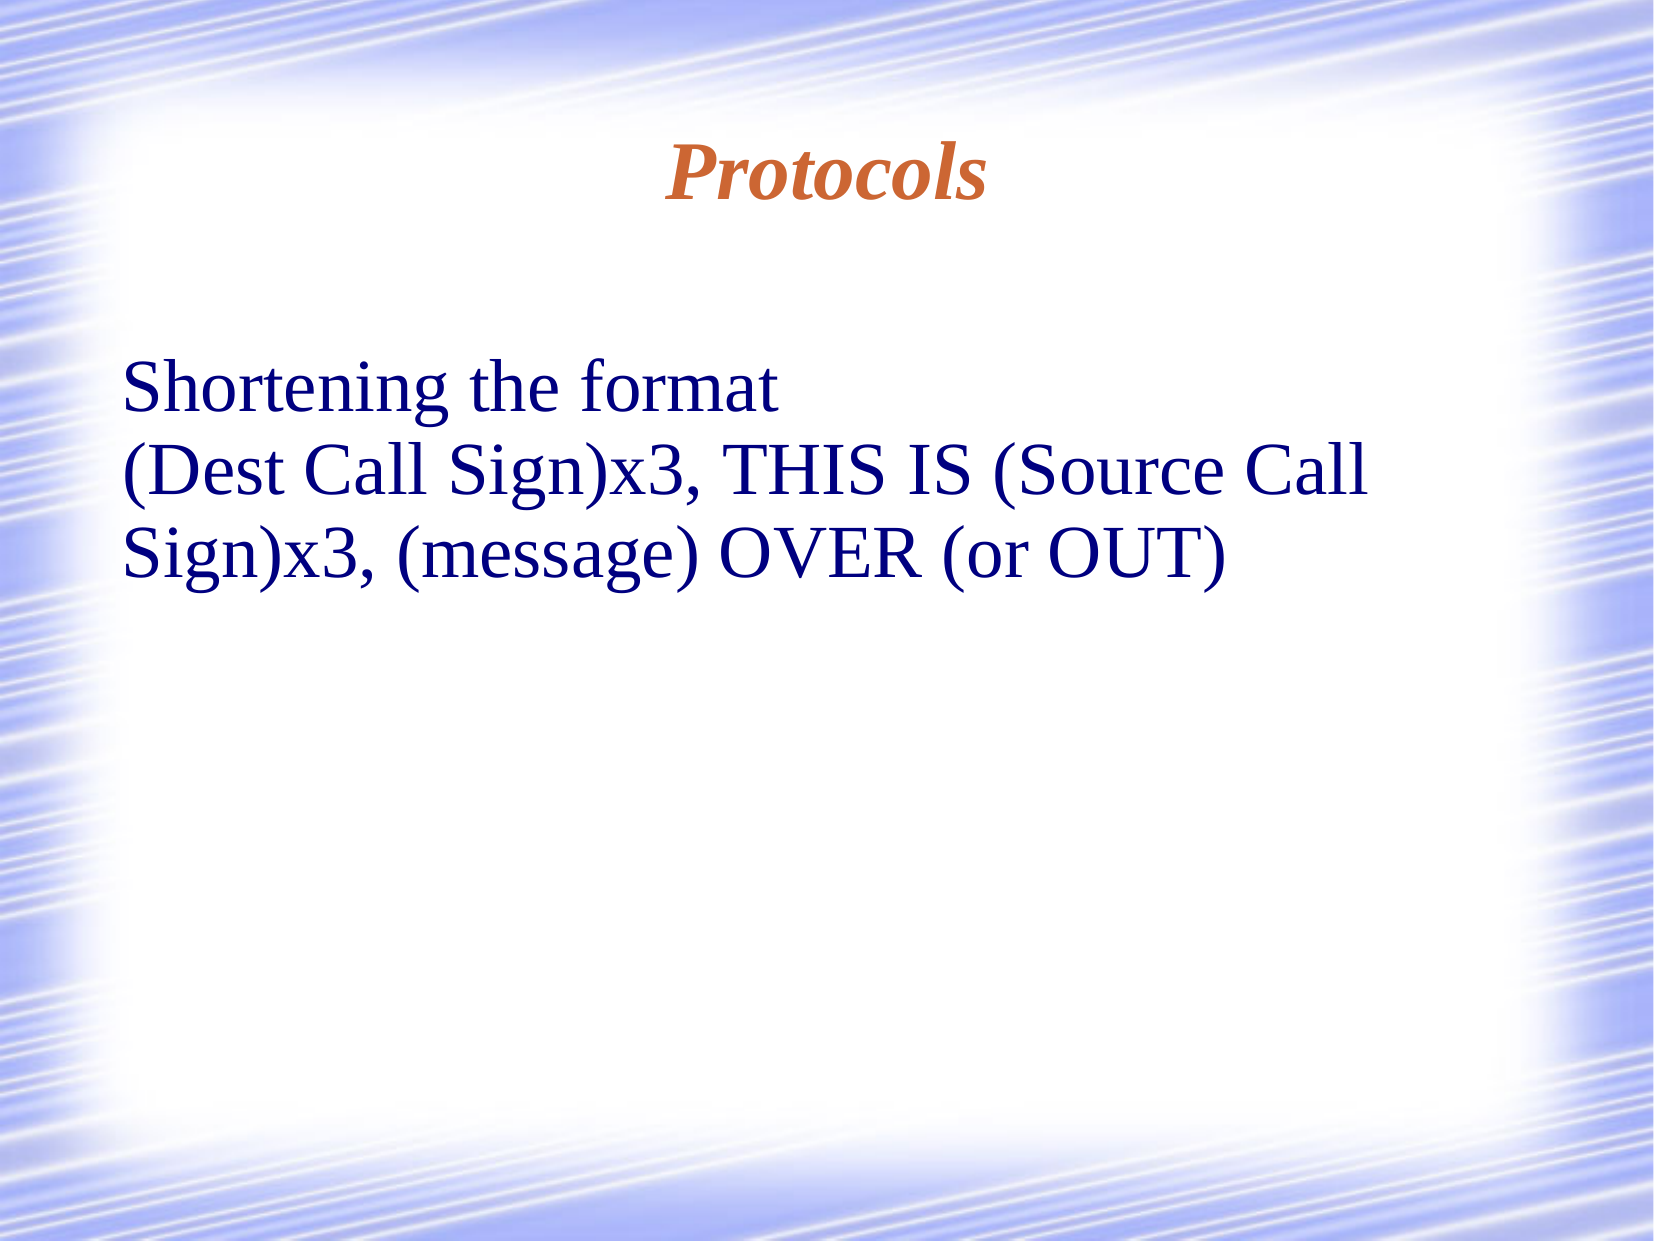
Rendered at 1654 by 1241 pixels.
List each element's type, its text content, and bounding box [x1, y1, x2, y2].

list Shortening the format (Dest Call Sign)x3, THIS IS (Source Call Sign)x3, (message) OVER (or OUT) [121, 344, 1534, 1127]
picture [0, 0, 1654, 1241]
title Protocols [121, 67, 1534, 275]
